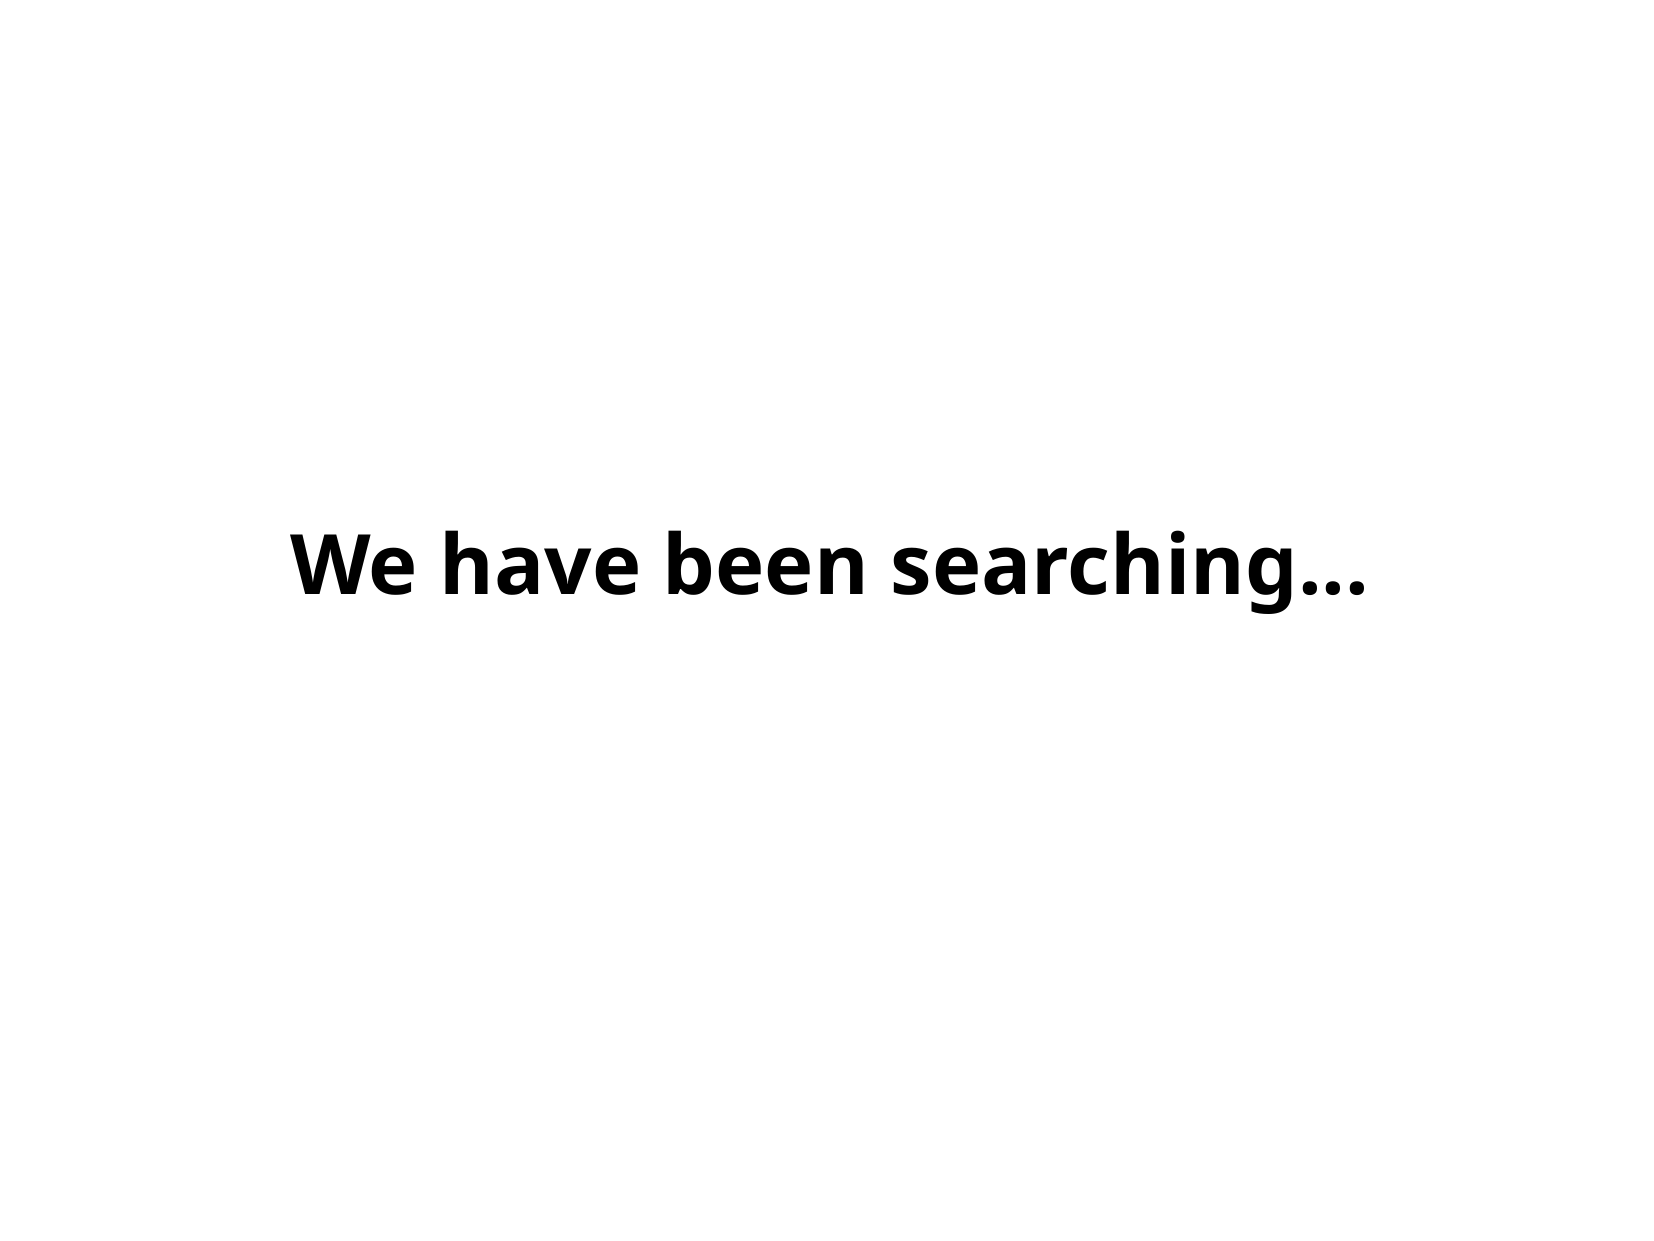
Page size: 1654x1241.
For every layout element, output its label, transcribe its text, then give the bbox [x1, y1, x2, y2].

list [130, 525, 1537, 797]
title We have been searching... [112, 503, 1519, 751]
